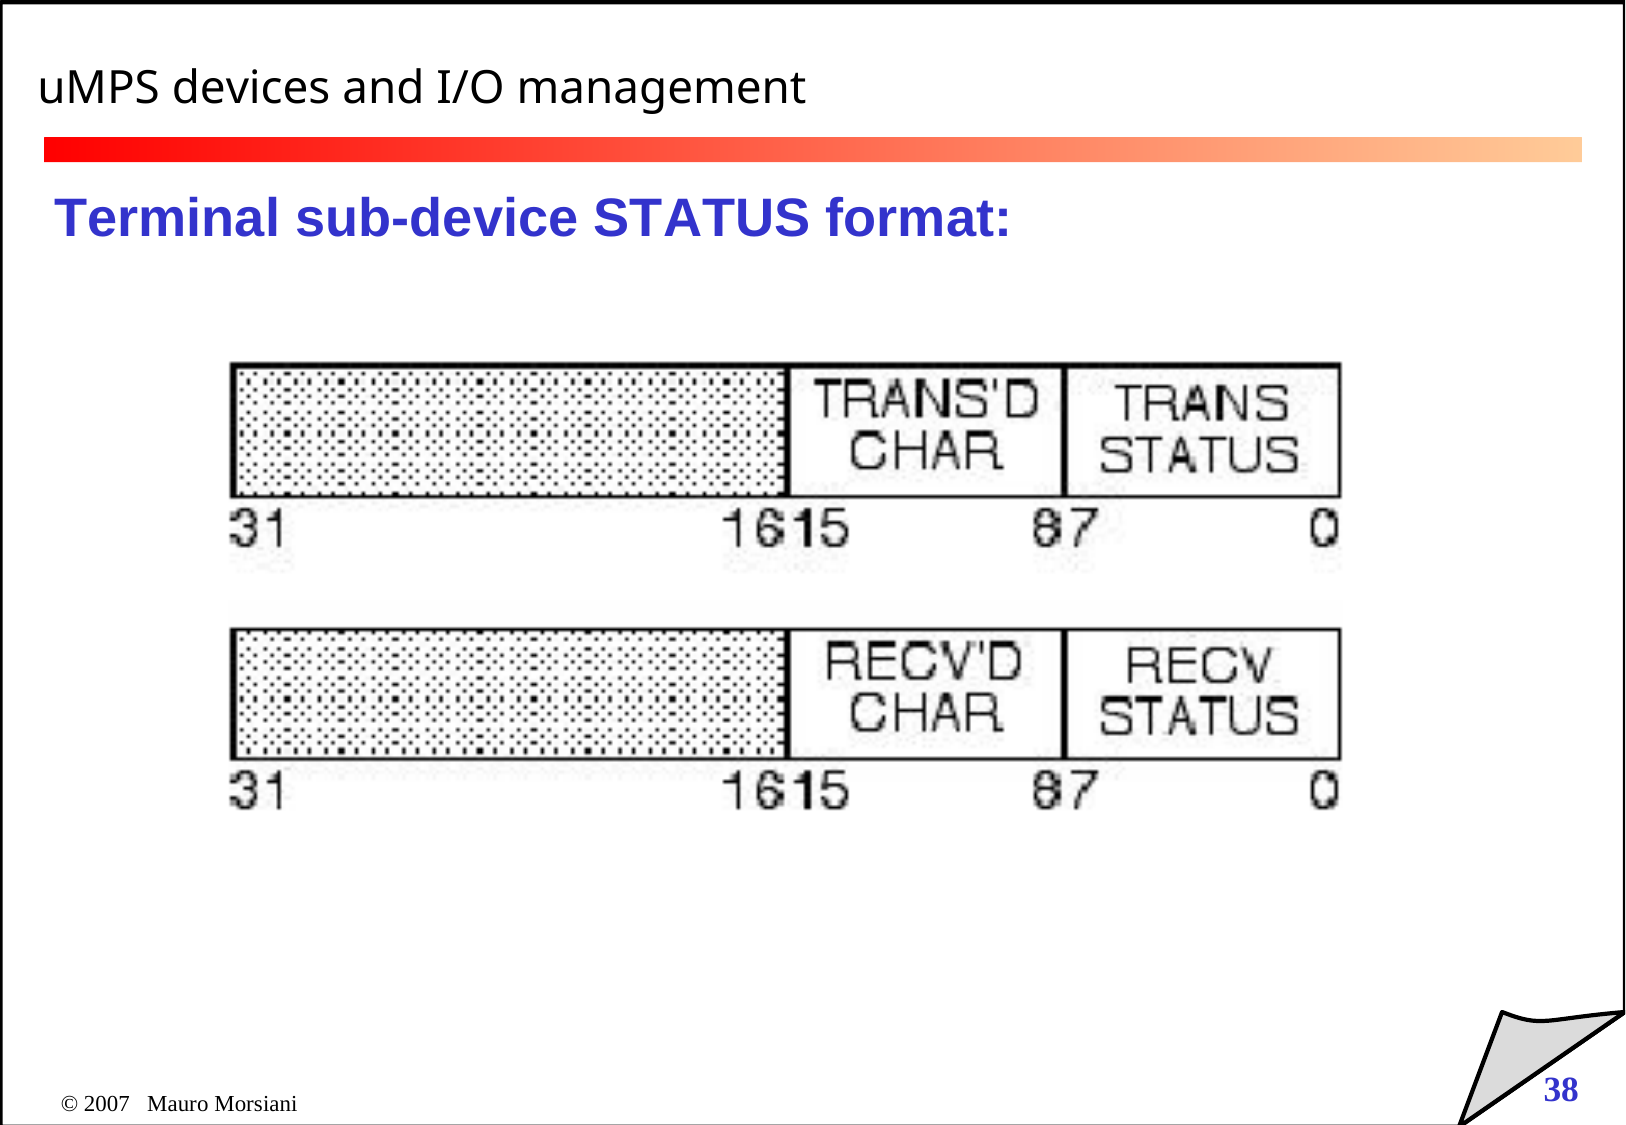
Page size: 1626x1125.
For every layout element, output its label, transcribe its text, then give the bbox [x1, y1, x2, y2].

picture [221, 344, 1356, 833]
chart [824, 474, 1571, 739]
list Terminal sub-device STATUS format: [54, 187, 1498, 739]
title uMPS devices and I/O management [37, 44, 1587, 130]
